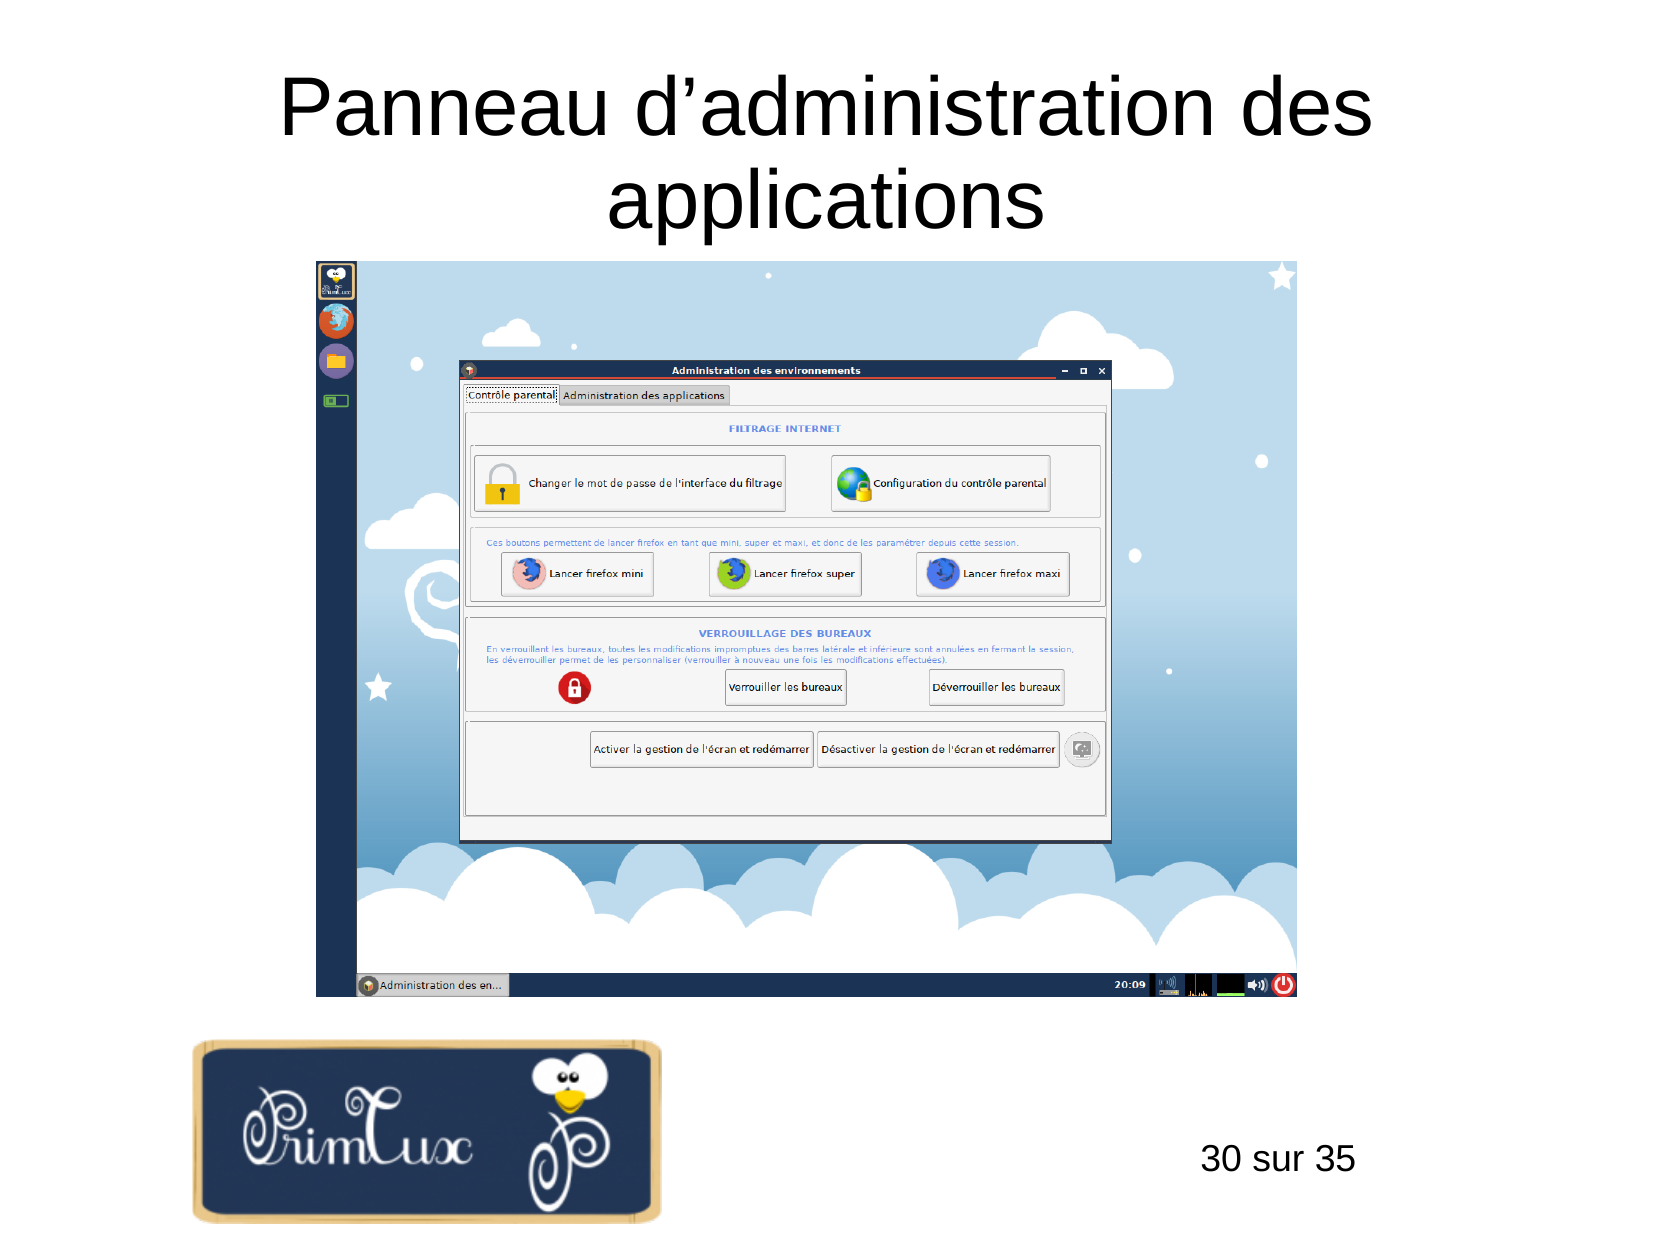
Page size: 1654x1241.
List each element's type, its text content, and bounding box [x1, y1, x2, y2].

picture [316, 261, 1297, 997]
picture [192, 1039, 662, 1224]
title Panneau d’administration des applications [82, 49, 1571, 257]
